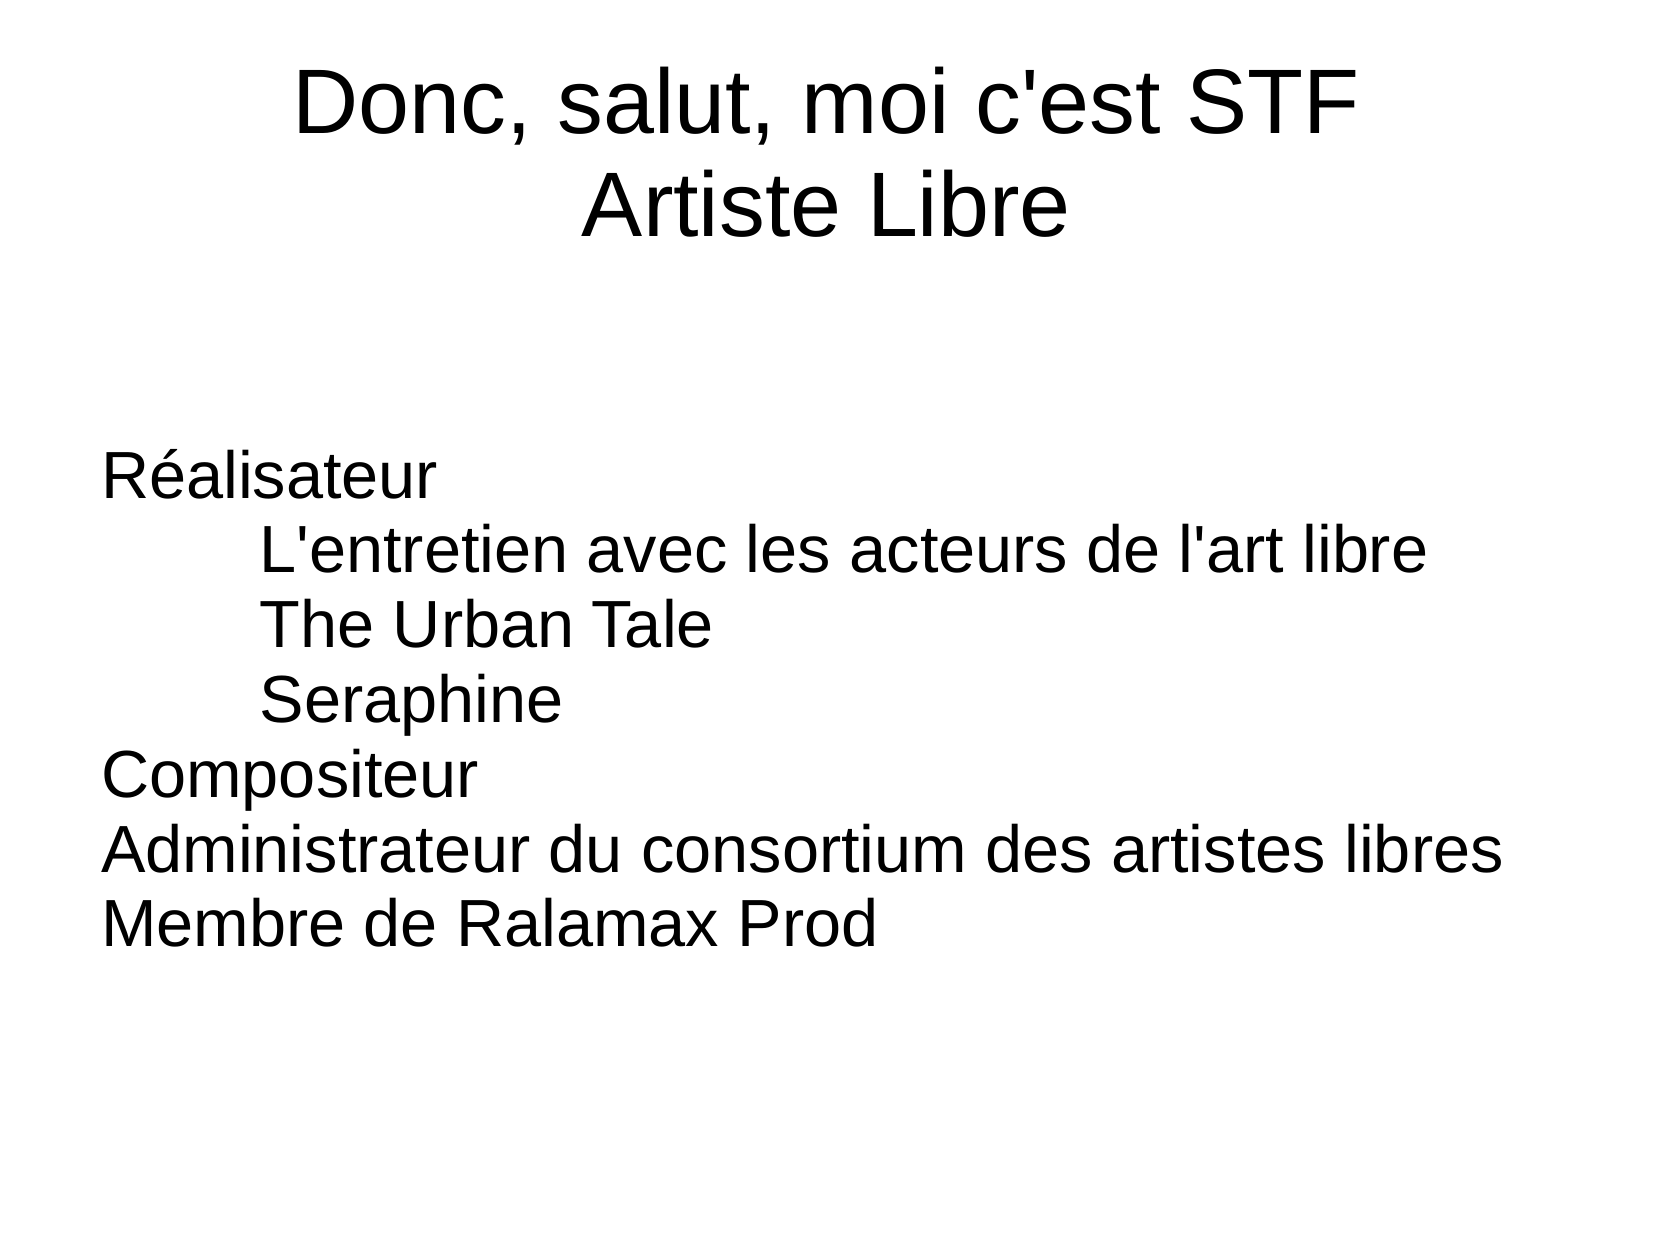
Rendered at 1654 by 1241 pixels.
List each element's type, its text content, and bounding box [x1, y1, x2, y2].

title Donc, salut, moi c'est STF Artiste Libre [82, 50, 1571, 256]
subtitle Réalisateur L'entretien avec les acteurs de l'art libre The Urban Tale Seraphine Compositeur Administrateur du consortium des artistes libres Membre de Ralamax Prod [82, 297, 1571, 1102]
